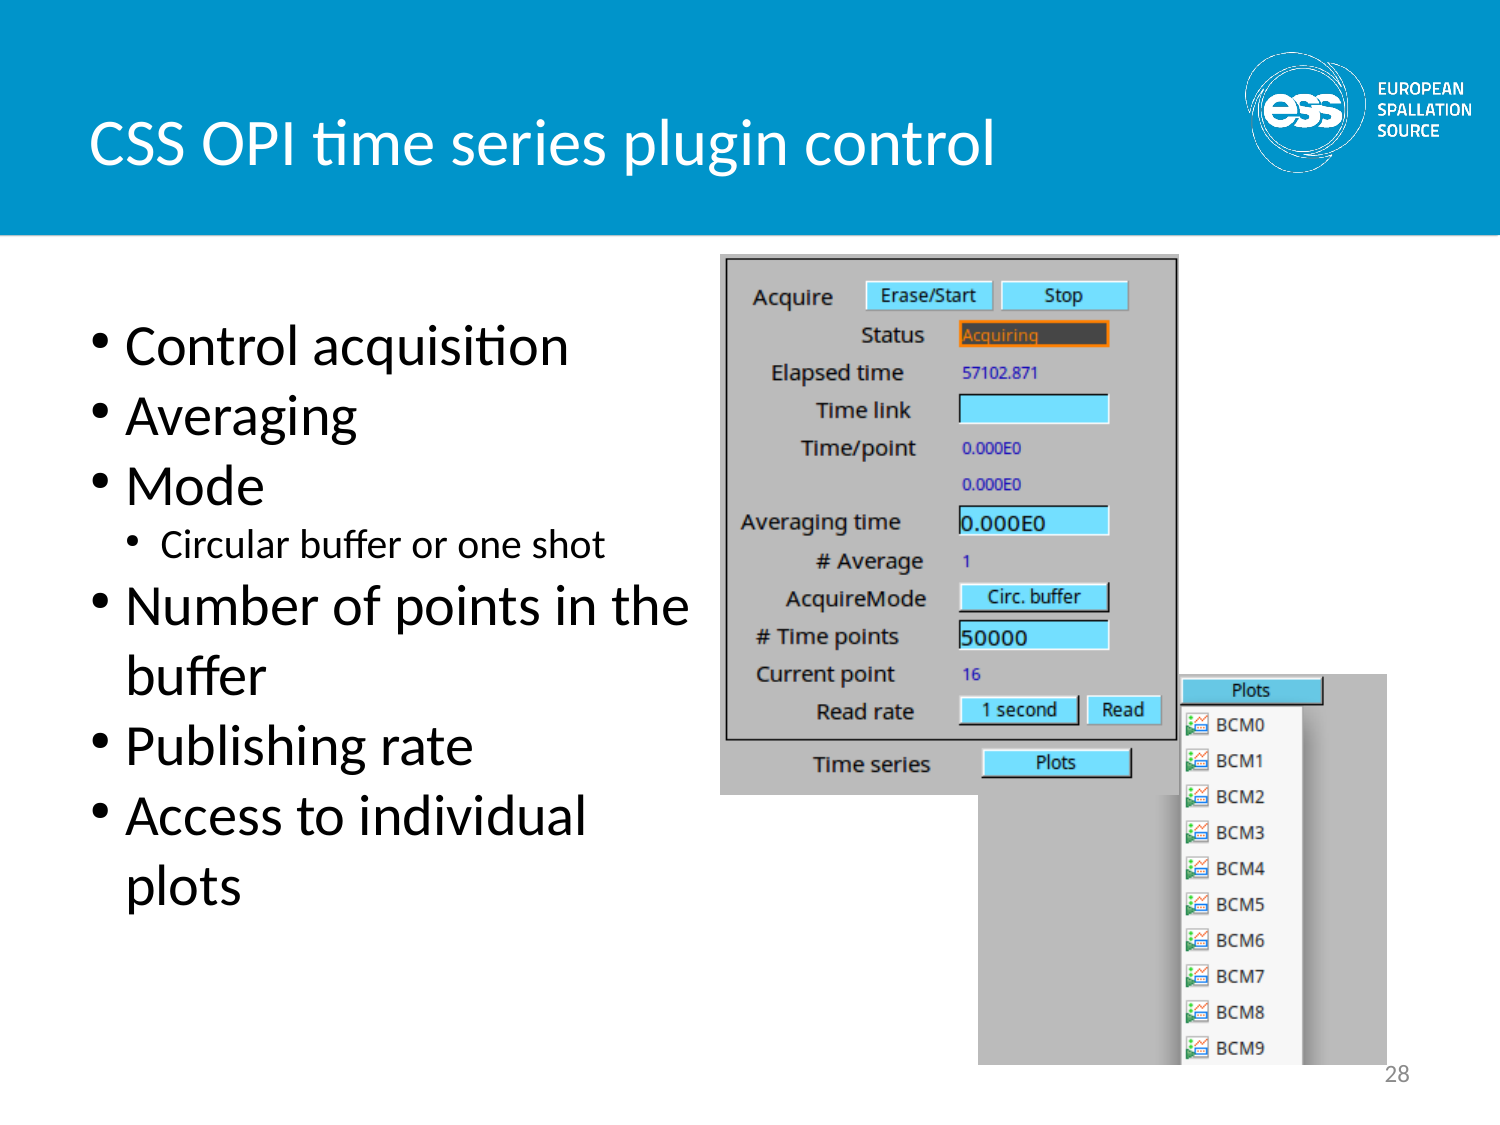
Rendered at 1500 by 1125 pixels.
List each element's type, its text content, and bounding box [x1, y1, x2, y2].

picture [1409, 104, 1415, 115]
picture [720, 254, 1387, 1066]
picture [1389, 104, 1393, 115]
text_box Control acquisition Averaging Mode Circular buffer or one shot Number of points in the buffer Publishing rate Access to individual plots [75, 254, 721, 1111]
picture [1423, 83, 1430, 94]
picture [1398, 109, 1406, 115]
picture [1400, 83, 1407, 94]
picture [1454, 83, 1458, 94]
picture [1379, 83, 1385, 94]
picture [1264, 94, 1342, 127]
picture [1443, 86, 1450, 93]
picture [1418, 104, 1423, 115]
picture [1432, 125, 1438, 136]
picture [1436, 104, 1444, 115]
text_box CSS OPI time series plugin control [75, 45, 1246, 233]
text_box <number> [1074, 1042, 1425, 1103]
picture [1422, 125, 1428, 134]
